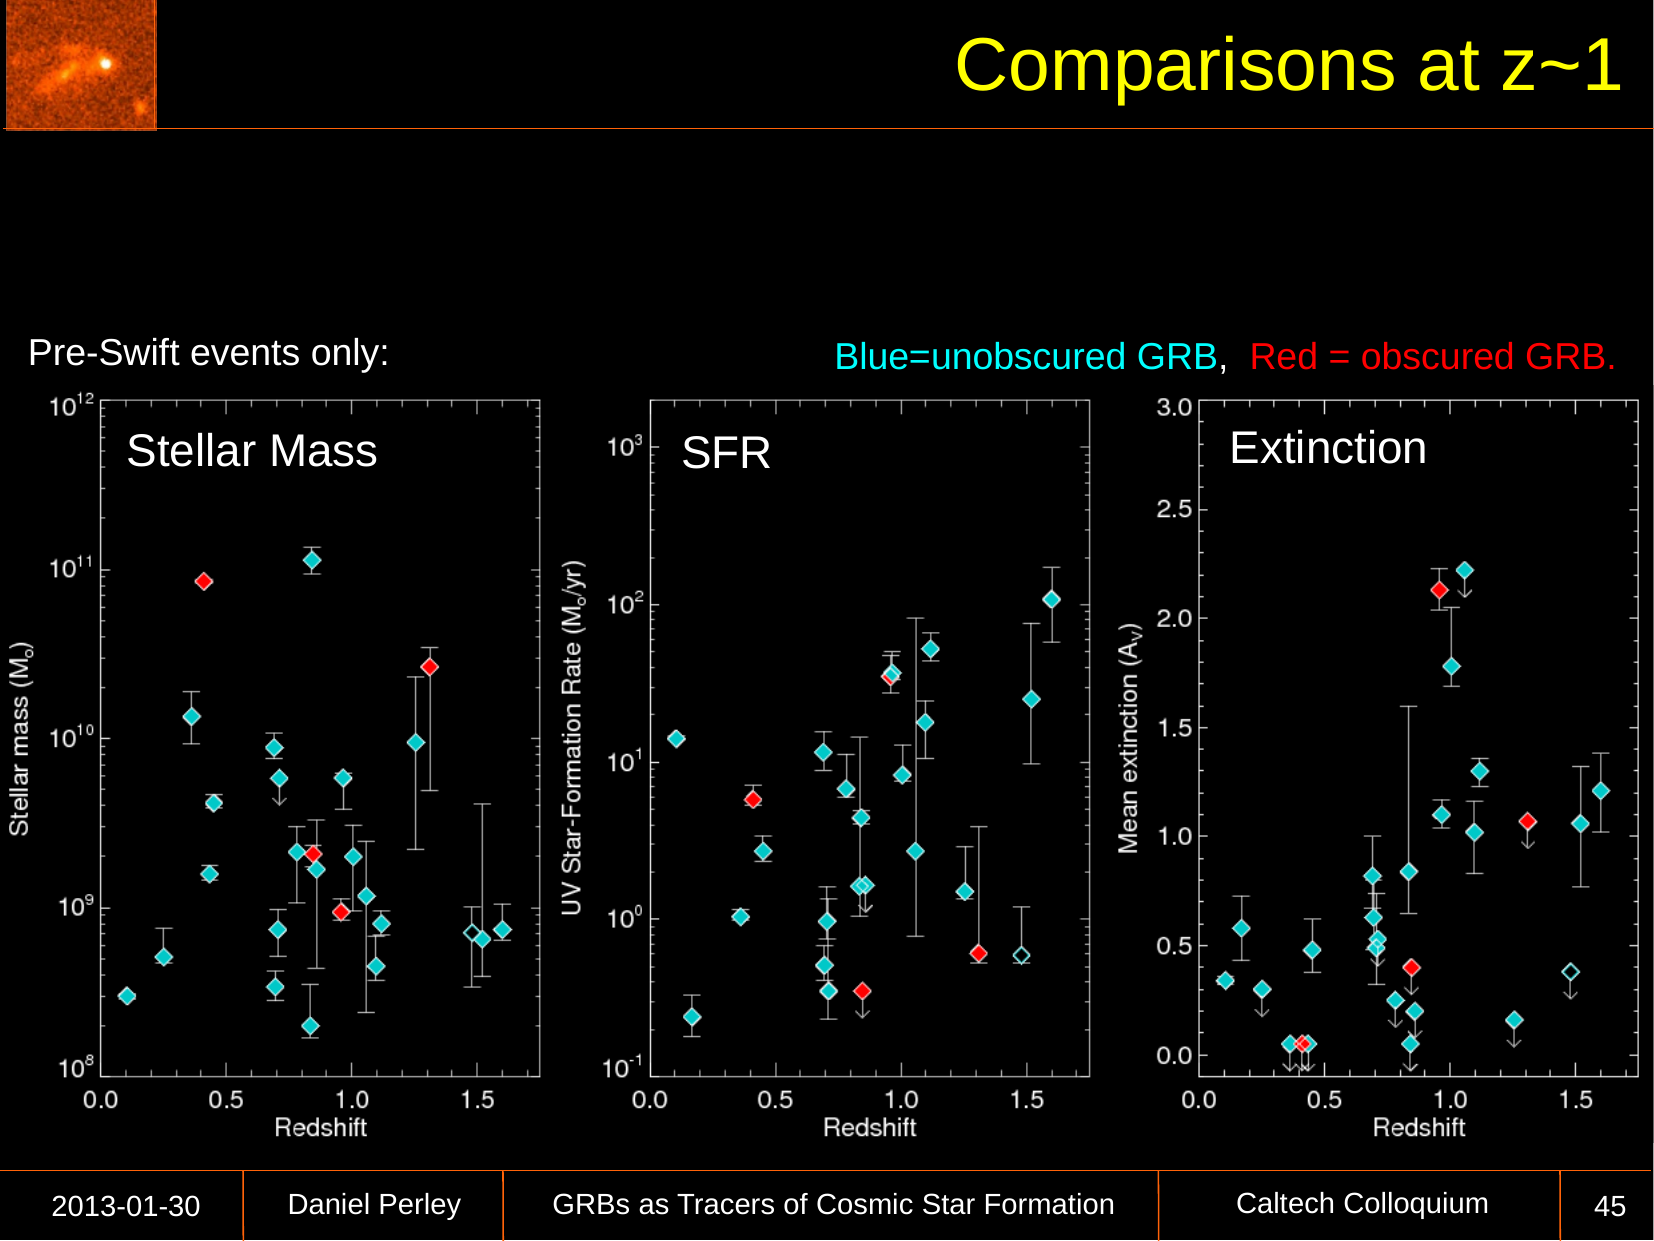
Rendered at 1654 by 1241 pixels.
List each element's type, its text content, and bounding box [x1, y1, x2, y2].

picture [7, 0, 154, 128]
text_box Stellar Mass [108, 414, 522, 487]
text_box Extinction [1211, 411, 1625, 484]
text_box Blue=unobscured GRB, Red = obscured GRB. [725, 324, 1635, 393]
text_box Pre-Swift events only: [10, 321, 723, 385]
text_box SFR [663, 417, 1076, 490]
picture [0, 385, 1654, 1143]
title Comparisons at z~1 [187, 21, 1624, 108]
